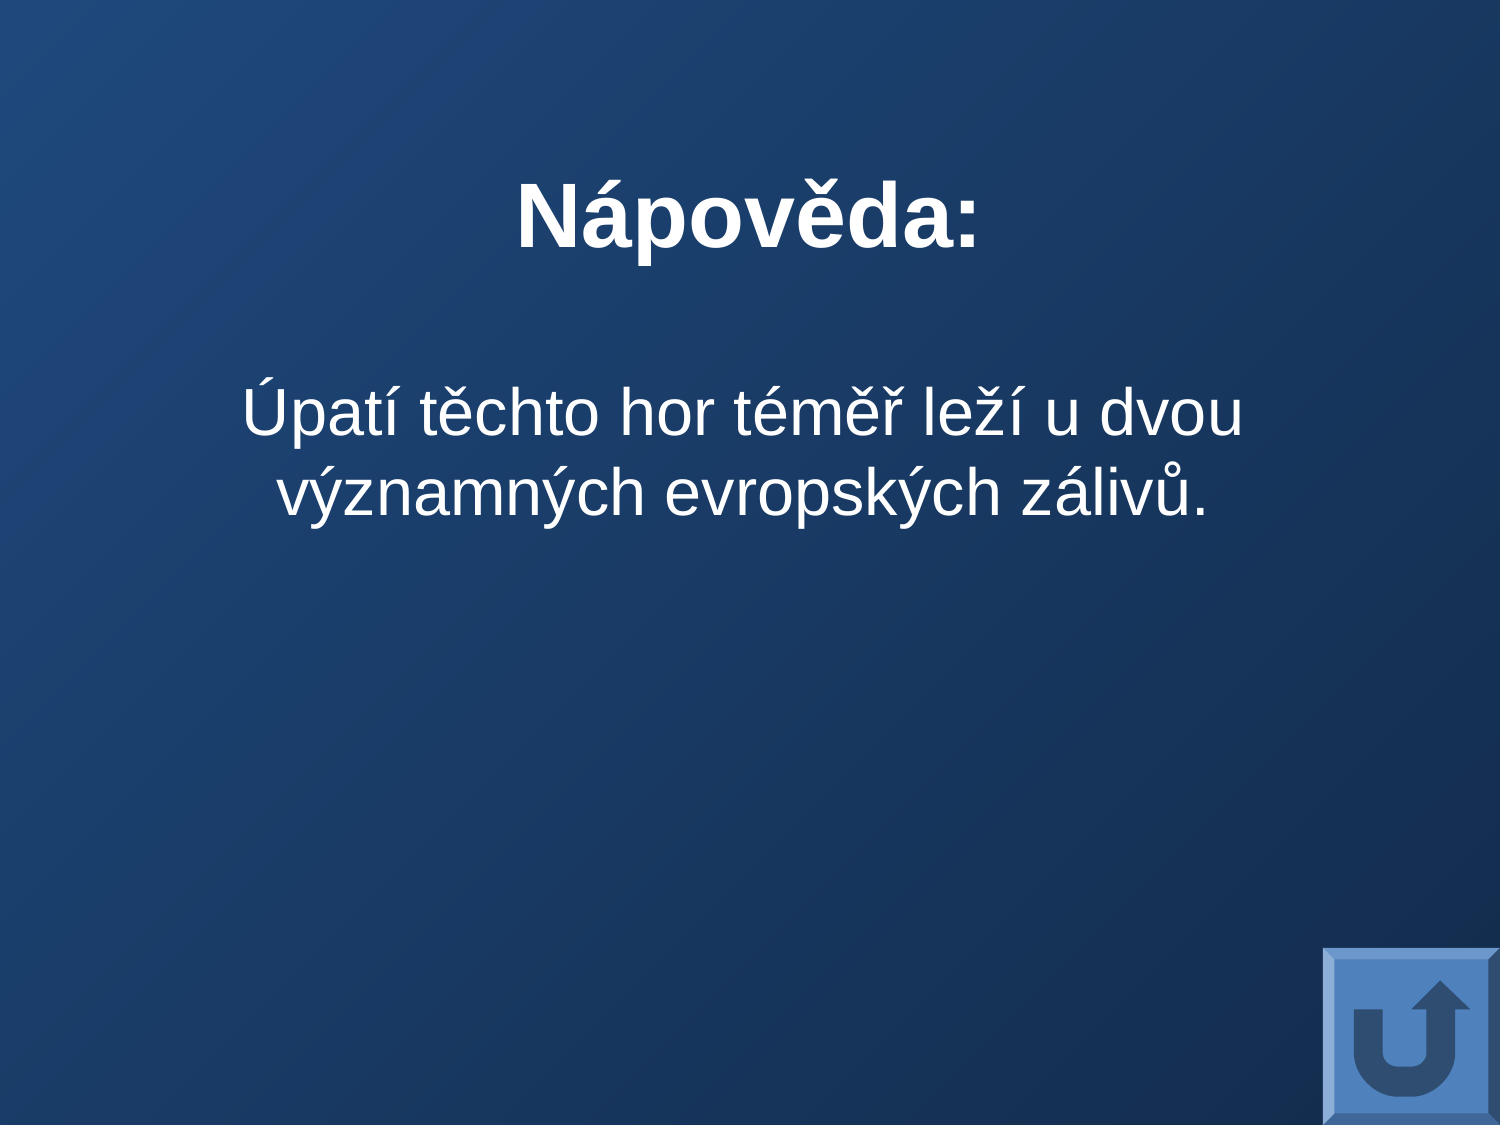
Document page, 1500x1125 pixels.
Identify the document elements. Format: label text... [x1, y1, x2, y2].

title Nápověda: [112, 90, 1388, 332]
text_box Úpatí těchto hor téměř leží u dvou významných evropských zálivů. [218, 361, 1269, 650]
text_box [1324, 947, 1500, 1125]
